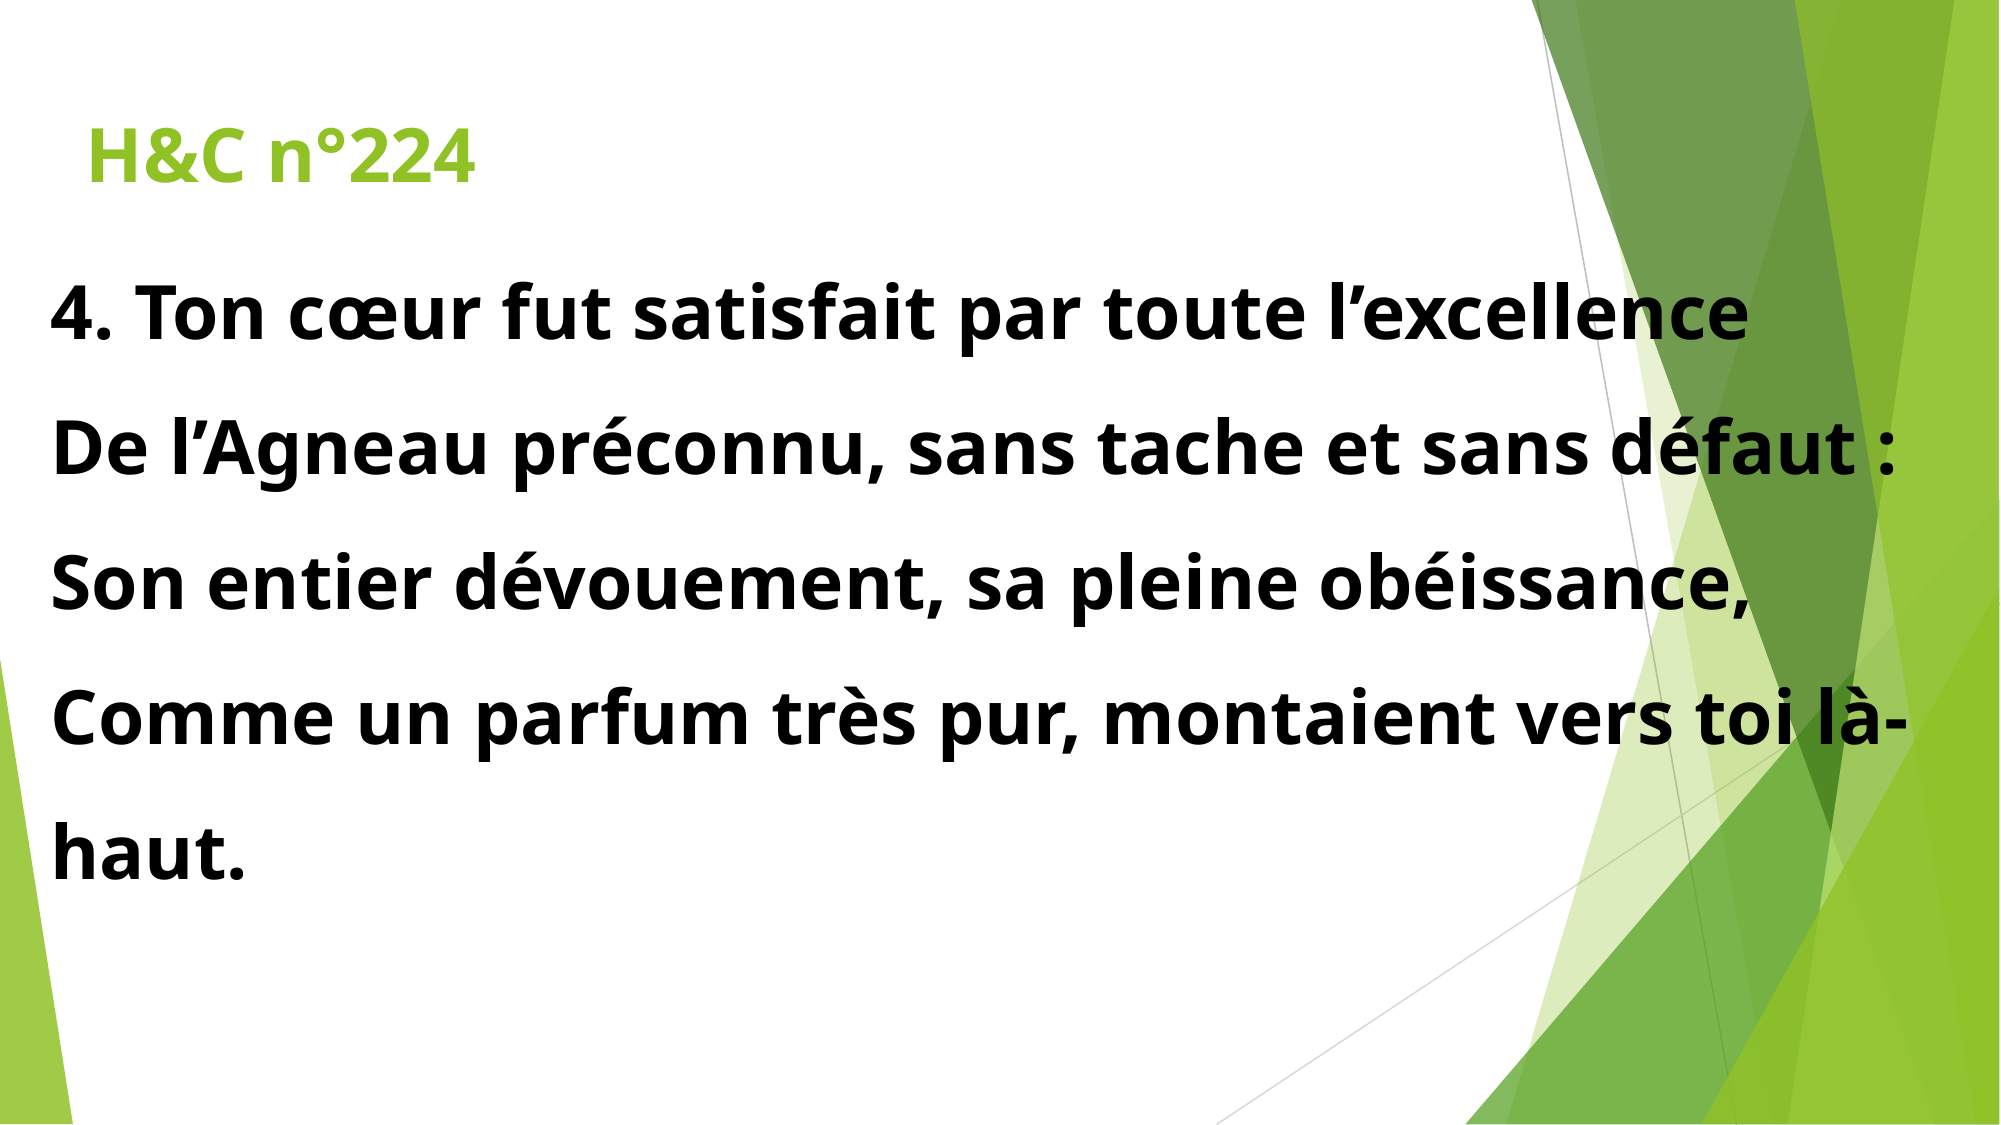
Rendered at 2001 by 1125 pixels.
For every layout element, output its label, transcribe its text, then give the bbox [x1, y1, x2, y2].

text_box H&C n°224 [70, 99, 1522, 212]
text_box 4. Ton cœur fut satisfait par toute l’excellence De l’Agneau préconnu, sans tache et sans défaut : Son entier dévouement, sa pleine obéissance, Comme un parfum très pur, montaient vers toi là-haut. [35, 212, 2001, 1074]
